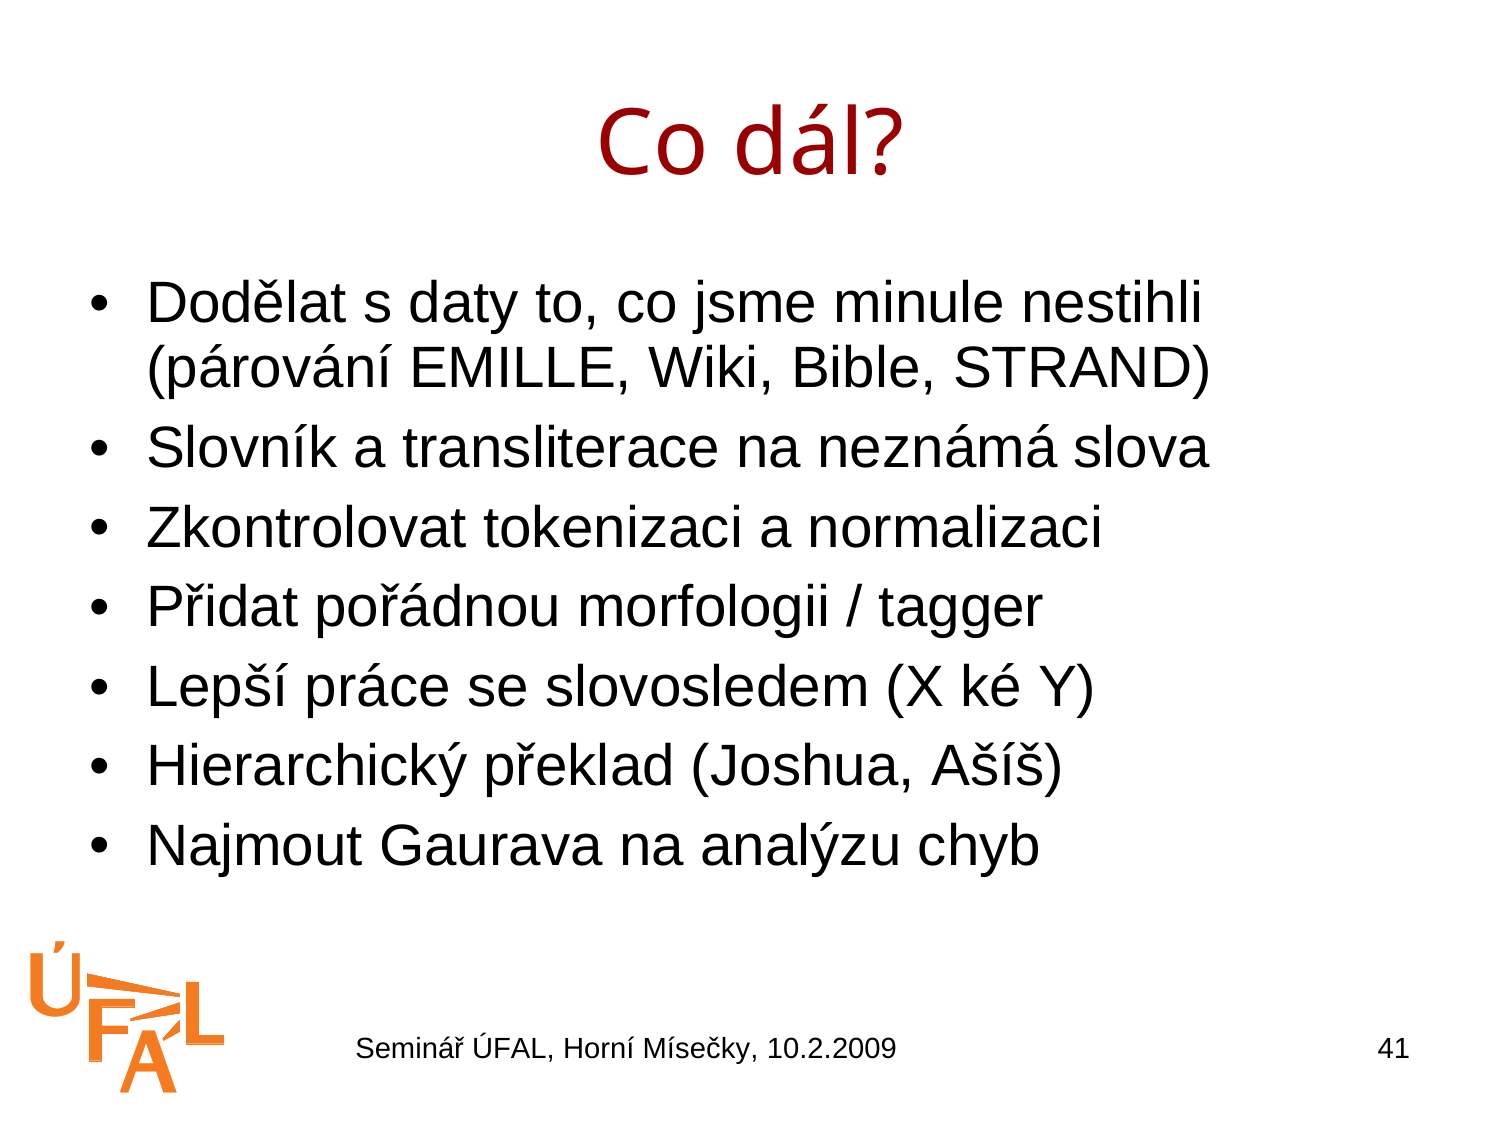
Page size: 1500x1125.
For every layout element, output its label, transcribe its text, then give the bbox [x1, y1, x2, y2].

title Co dál? [75, 45, 1426, 233]
list Dodělat s daty to, co jsme minule nestihli (párování EMILLE, Wiki, Bible, STRAND) Slovník a transliterace na neznámá slova Zkontrolovat tokenizaci a normalizaci Přidat pořádnou morfologii / tagger Lepší práce se slovosledem (X ké Y) Hierarchický překlad (Joshua, Ašíš) Najmout Gaurava na analýzu chyb [75, 262, 1426, 1006]
